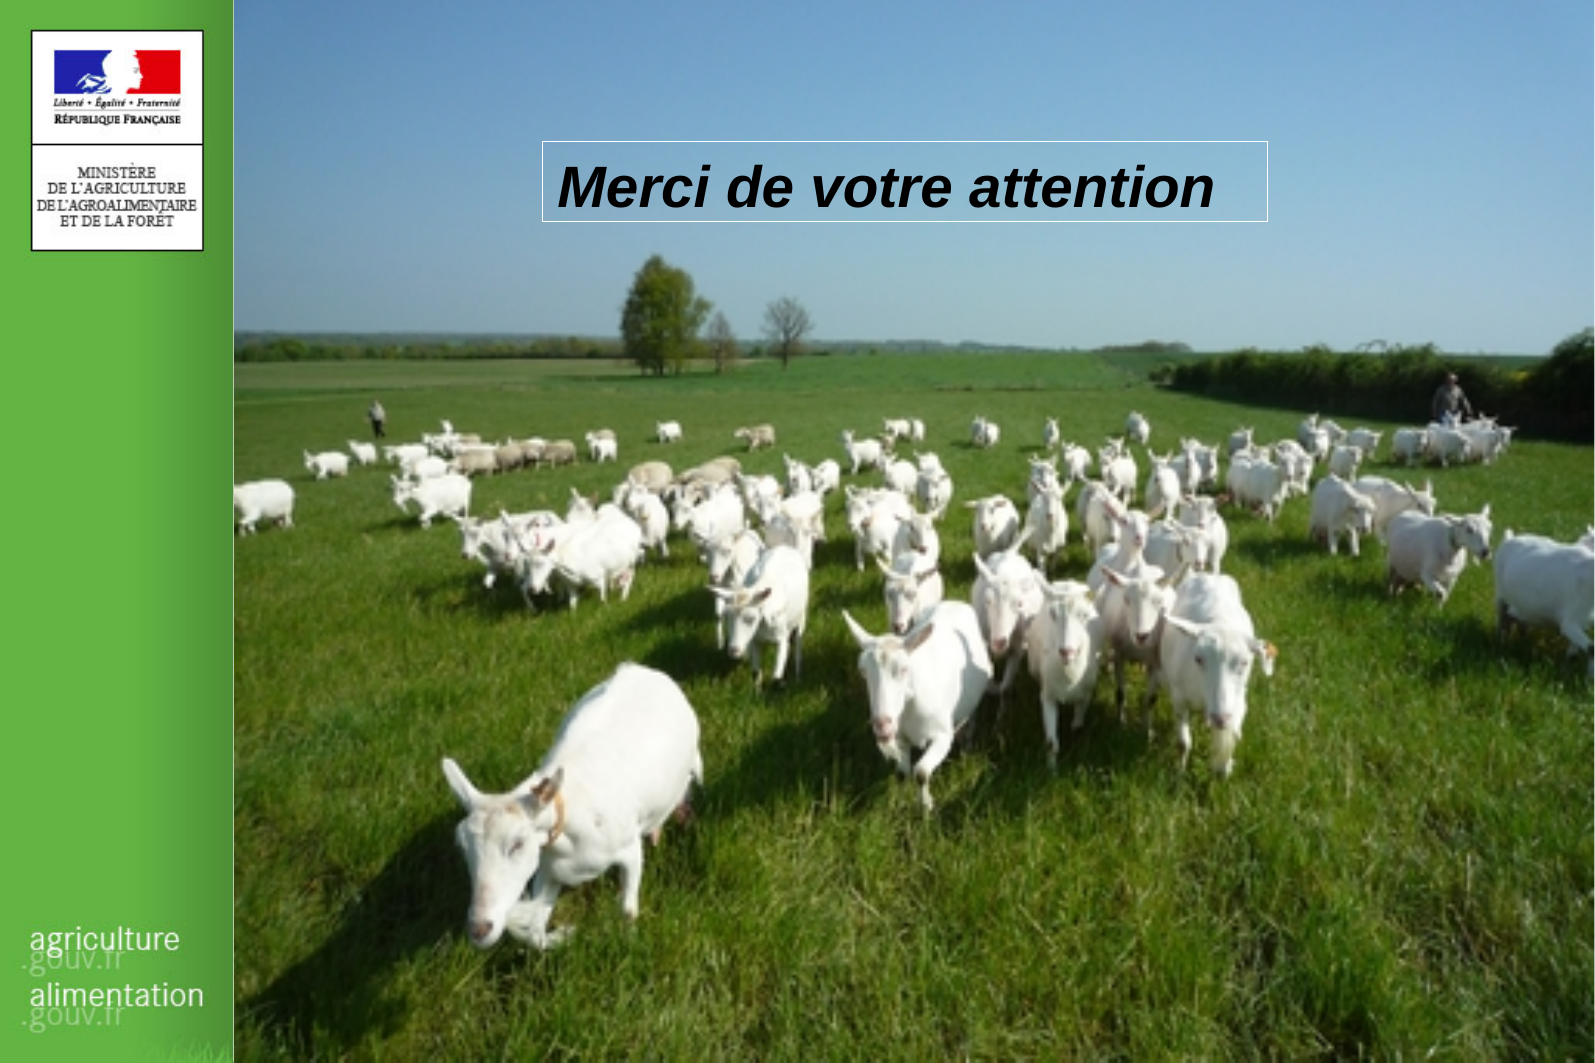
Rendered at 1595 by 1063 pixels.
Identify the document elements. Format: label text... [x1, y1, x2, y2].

picture [0, 0, 1595, 1063]
text_box Merci de votre attention [542, 141, 1268, 222]
